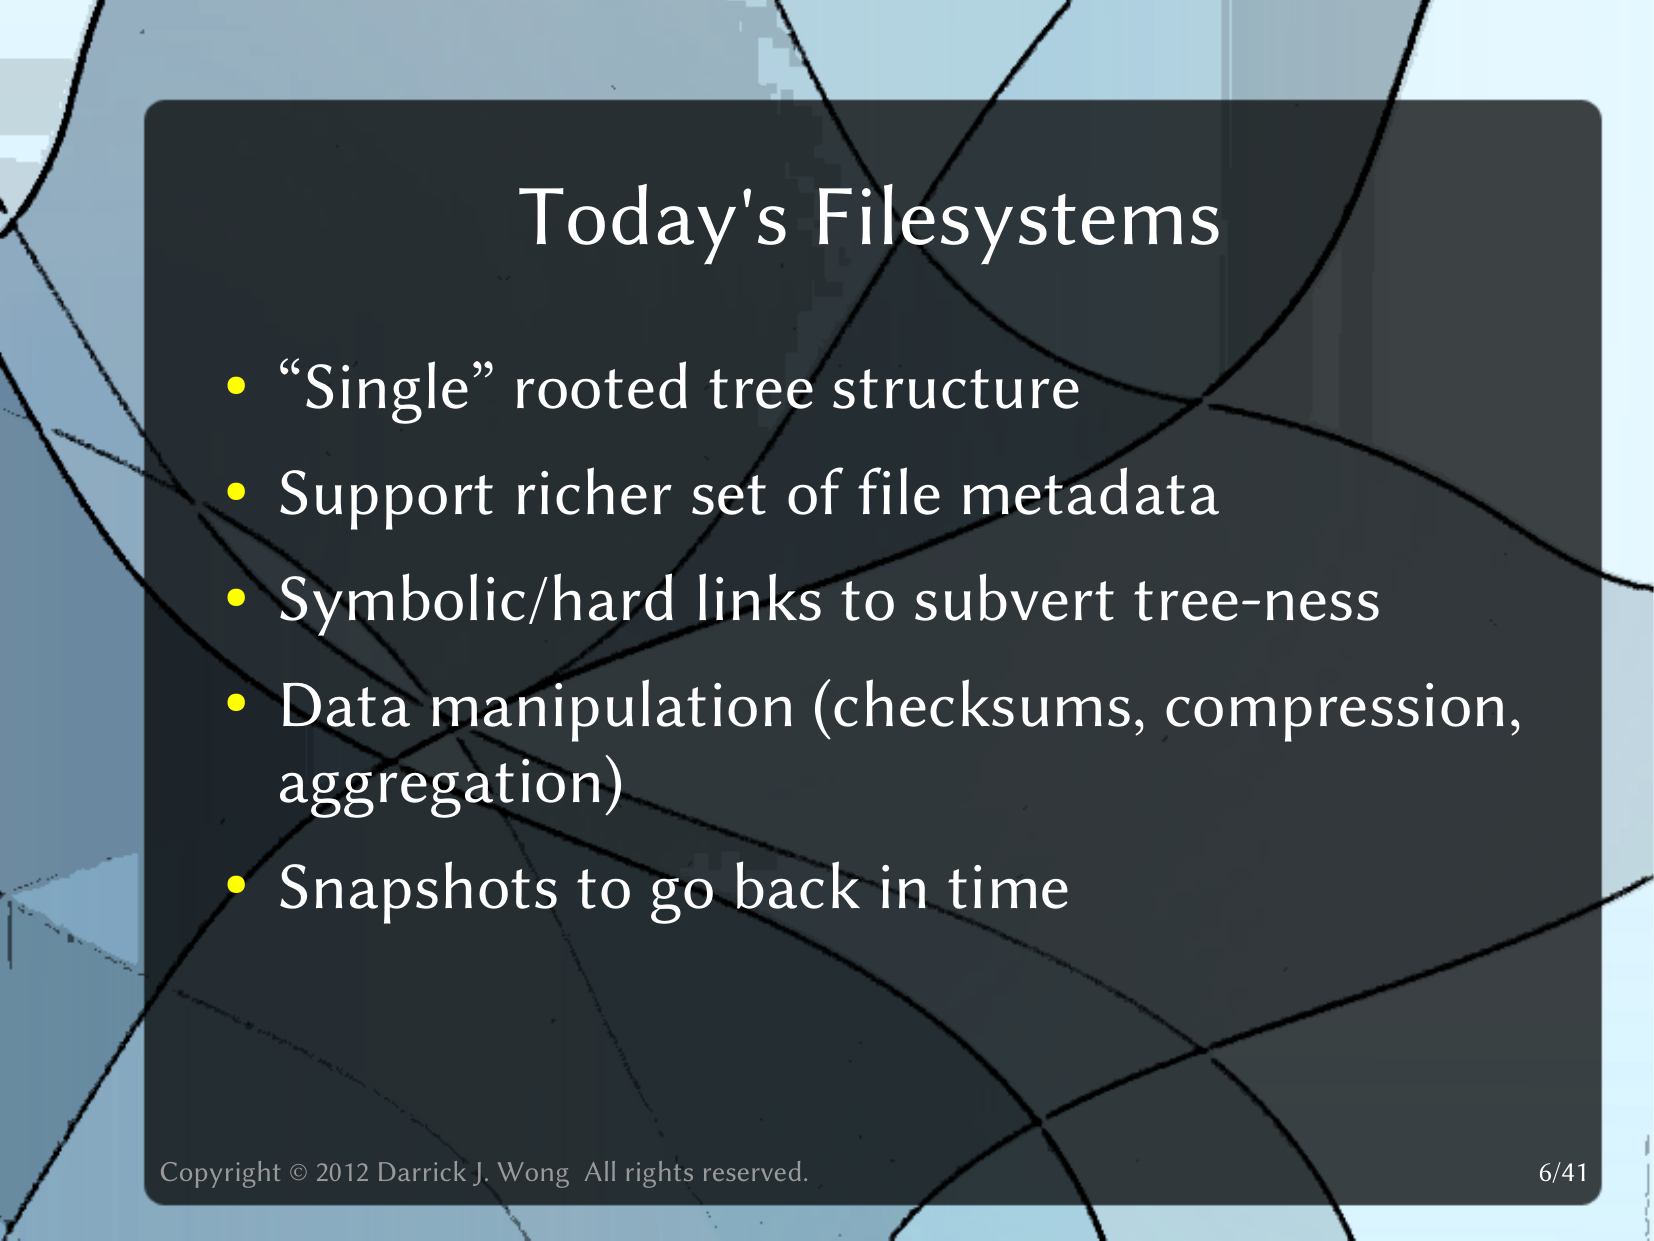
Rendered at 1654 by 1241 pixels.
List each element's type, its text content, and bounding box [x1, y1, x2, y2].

title Today's Filesystems [159, 108, 1583, 325]
picture [0, 0, 1654, 1241]
list “Single” rooted tree structure Support richer set of file metadata Symbolic/hard links to subvert tree-ness Data manipulation (checksums, compression, aggregation) Snapshots to go back in time [206, 349, 1571, 1069]
